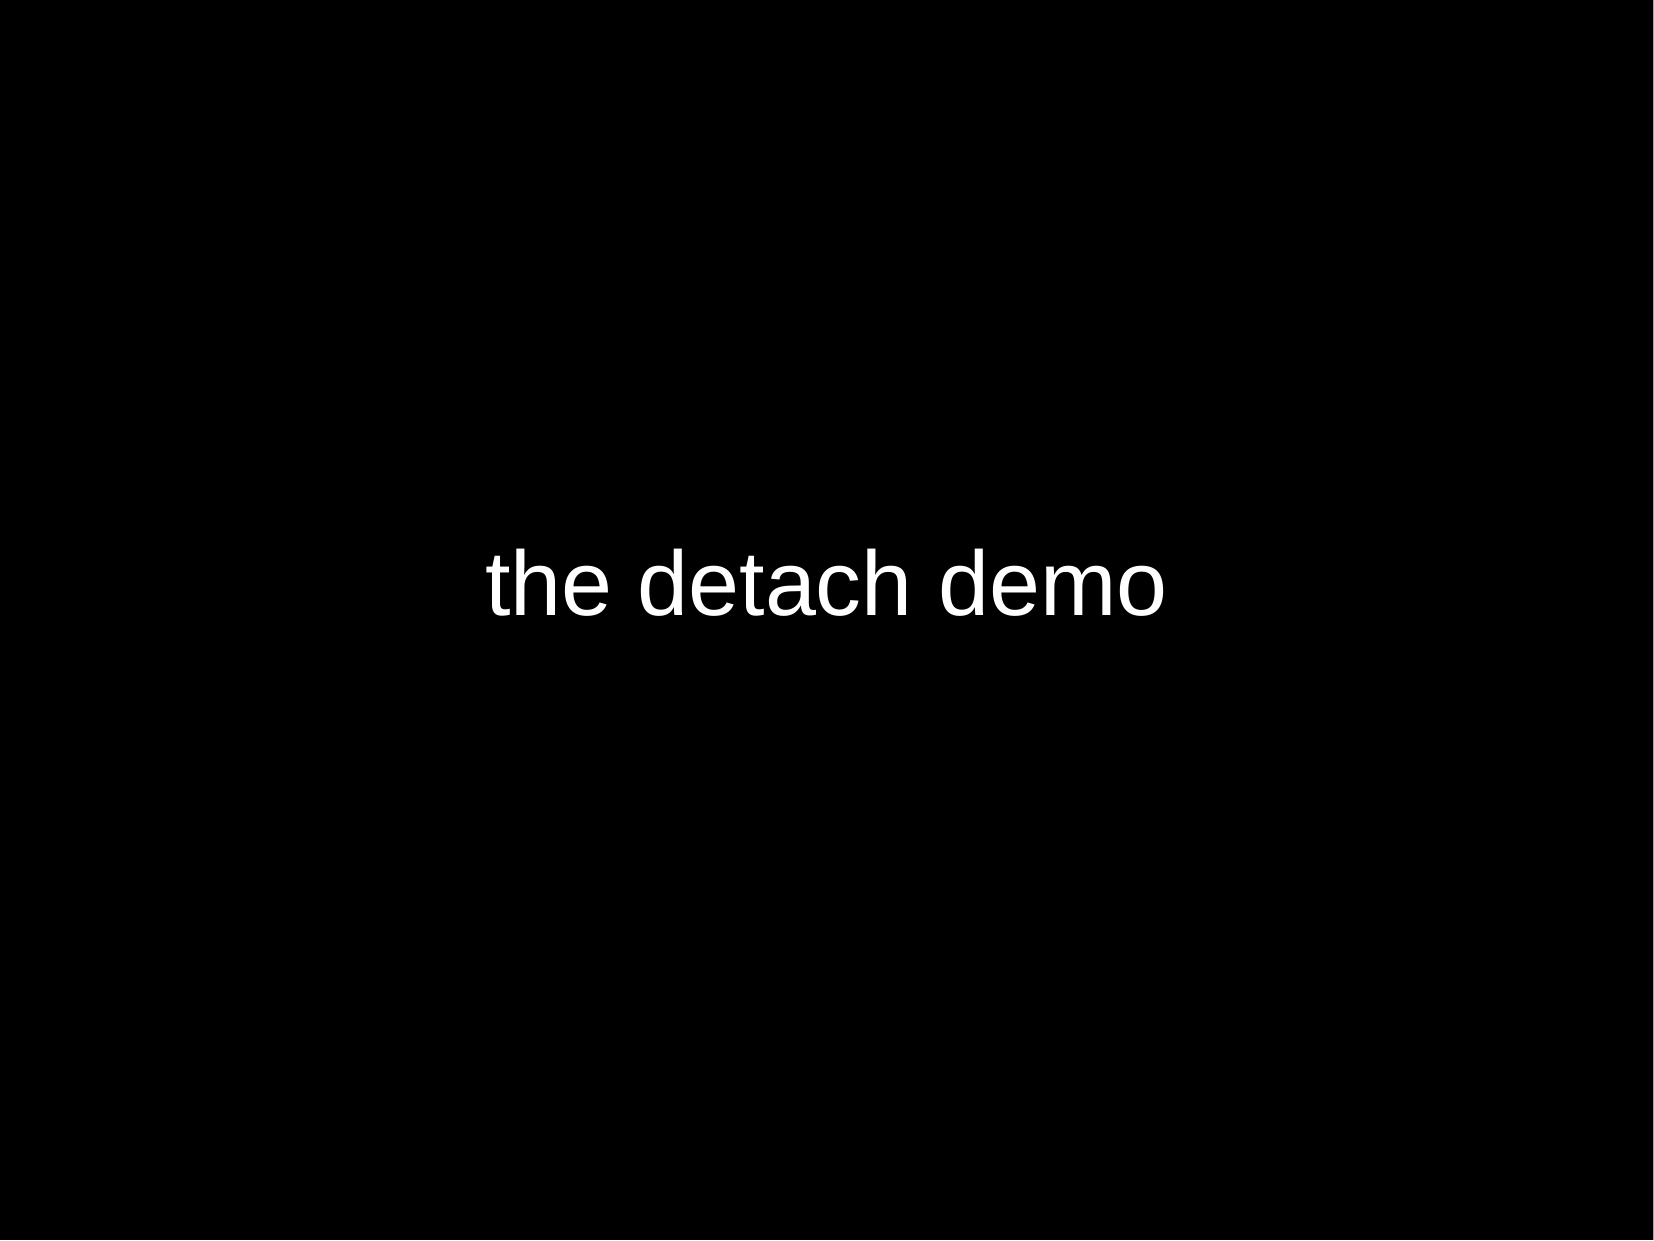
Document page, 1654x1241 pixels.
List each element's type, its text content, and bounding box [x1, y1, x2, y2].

title the detach demo [82, 487, 1571, 681]
